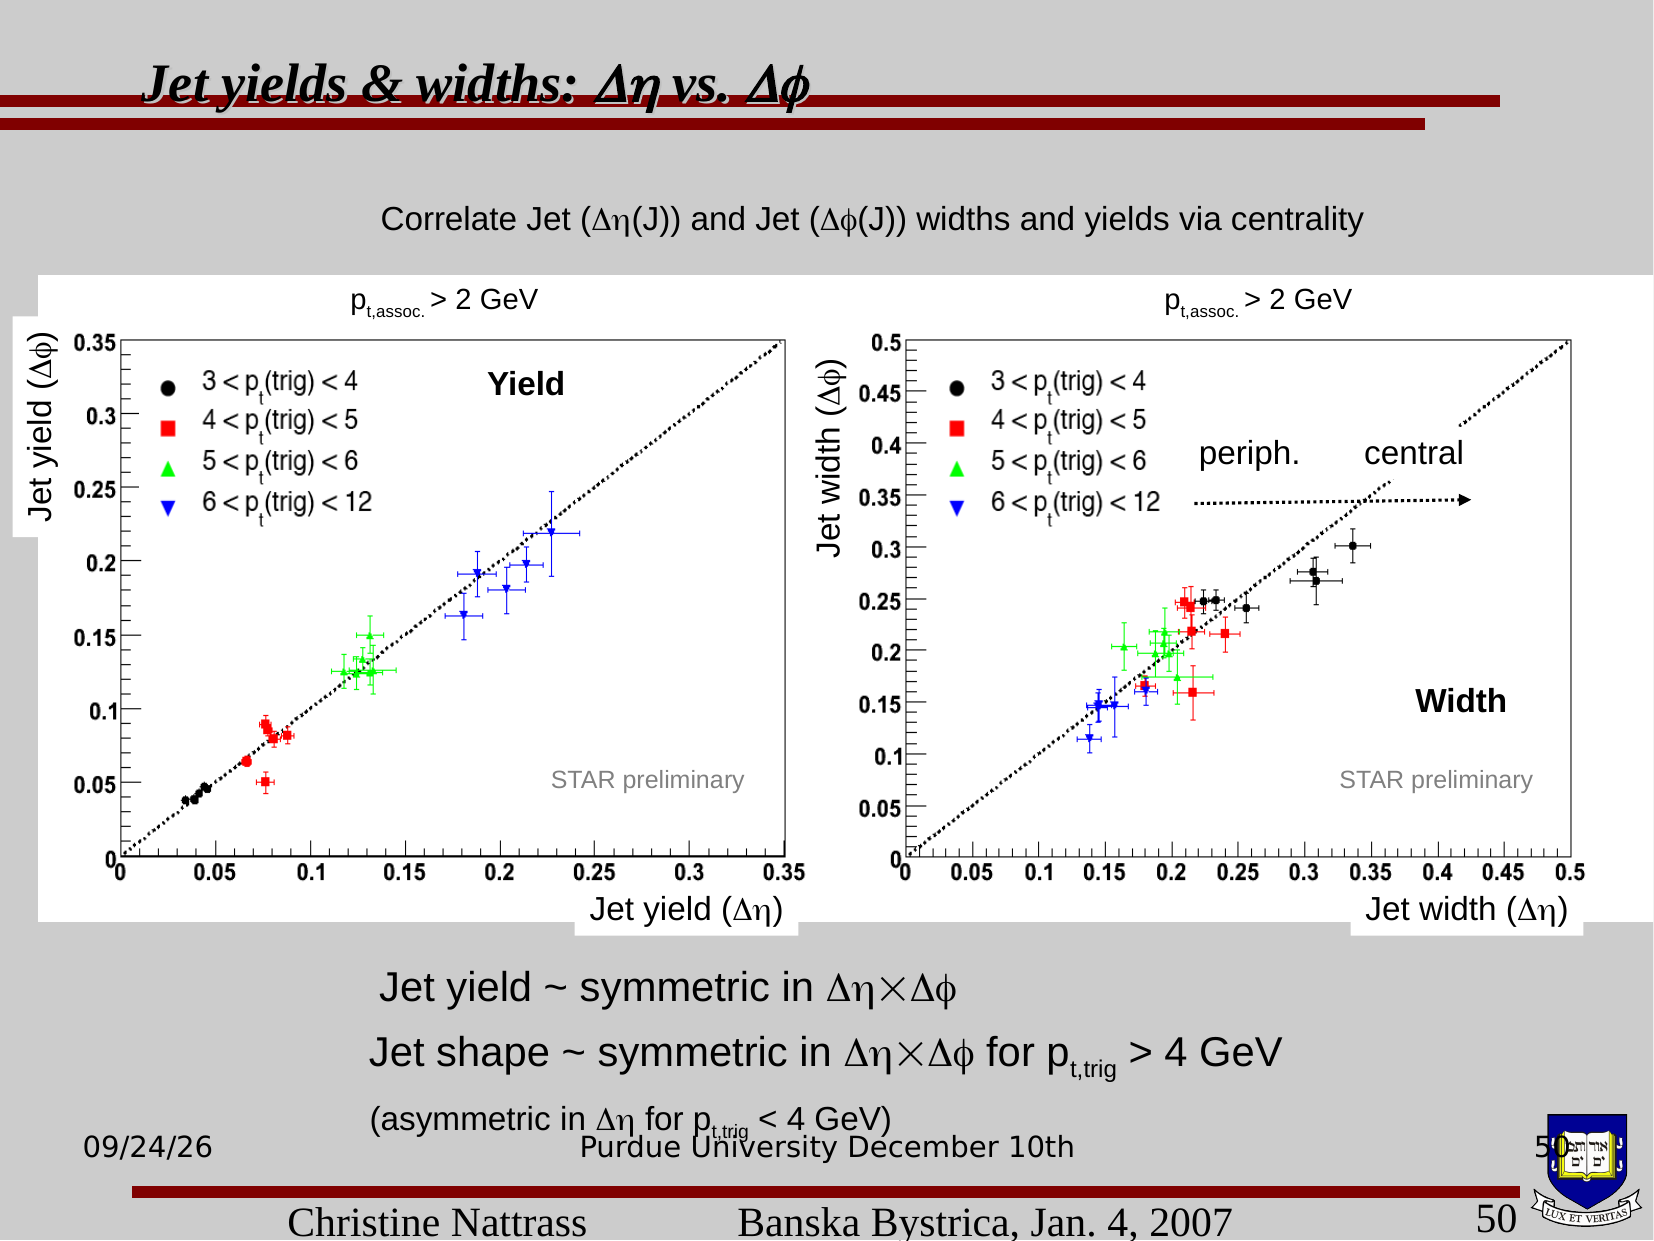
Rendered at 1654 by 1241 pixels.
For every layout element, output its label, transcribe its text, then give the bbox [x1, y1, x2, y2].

text_box Jet yield ()‏ [12, 316, 67, 538]
text_box Jet yield ~ symmetric in  Jet shape ~ symmetric in  for pt,trig > 4 GeV (asymmetric in  for pt,trig < 4 GeV)‏ [343, 936, 1412, 1151]
text_box pt,assoc. > 2 GeV [335, 275, 554, 329]
text_box STAR preliminary [536, 757, 761, 802]
text_box Jet width ()‏ [1350, 881, 1584, 936]
text_box Jet yield ()‏ [574, 881, 799, 936]
text_box pt,assoc. > 2 GeV [1149, 275, 1368, 329]
text_box central [1349, 427, 1480, 480]
text_box Correlate Jet ((J)) and Jet ((J)) widths and yields via centrality [365, 192, 1381, 246]
picture [1530, 1114, 1643, 1227]
title Jet yields & widths:  vs.  [127, 0, 1514, 166]
text_box Width [1400, 675, 1523, 728]
text_box Jet width ()‏ [801, 343, 856, 574]
text_box Yield [472, 358, 581, 411]
text_box periph. [1184, 427, 1316, 480]
picture [38, 275, 1654, 922]
text_box STAR preliminary [1324, 757, 1549, 802]
